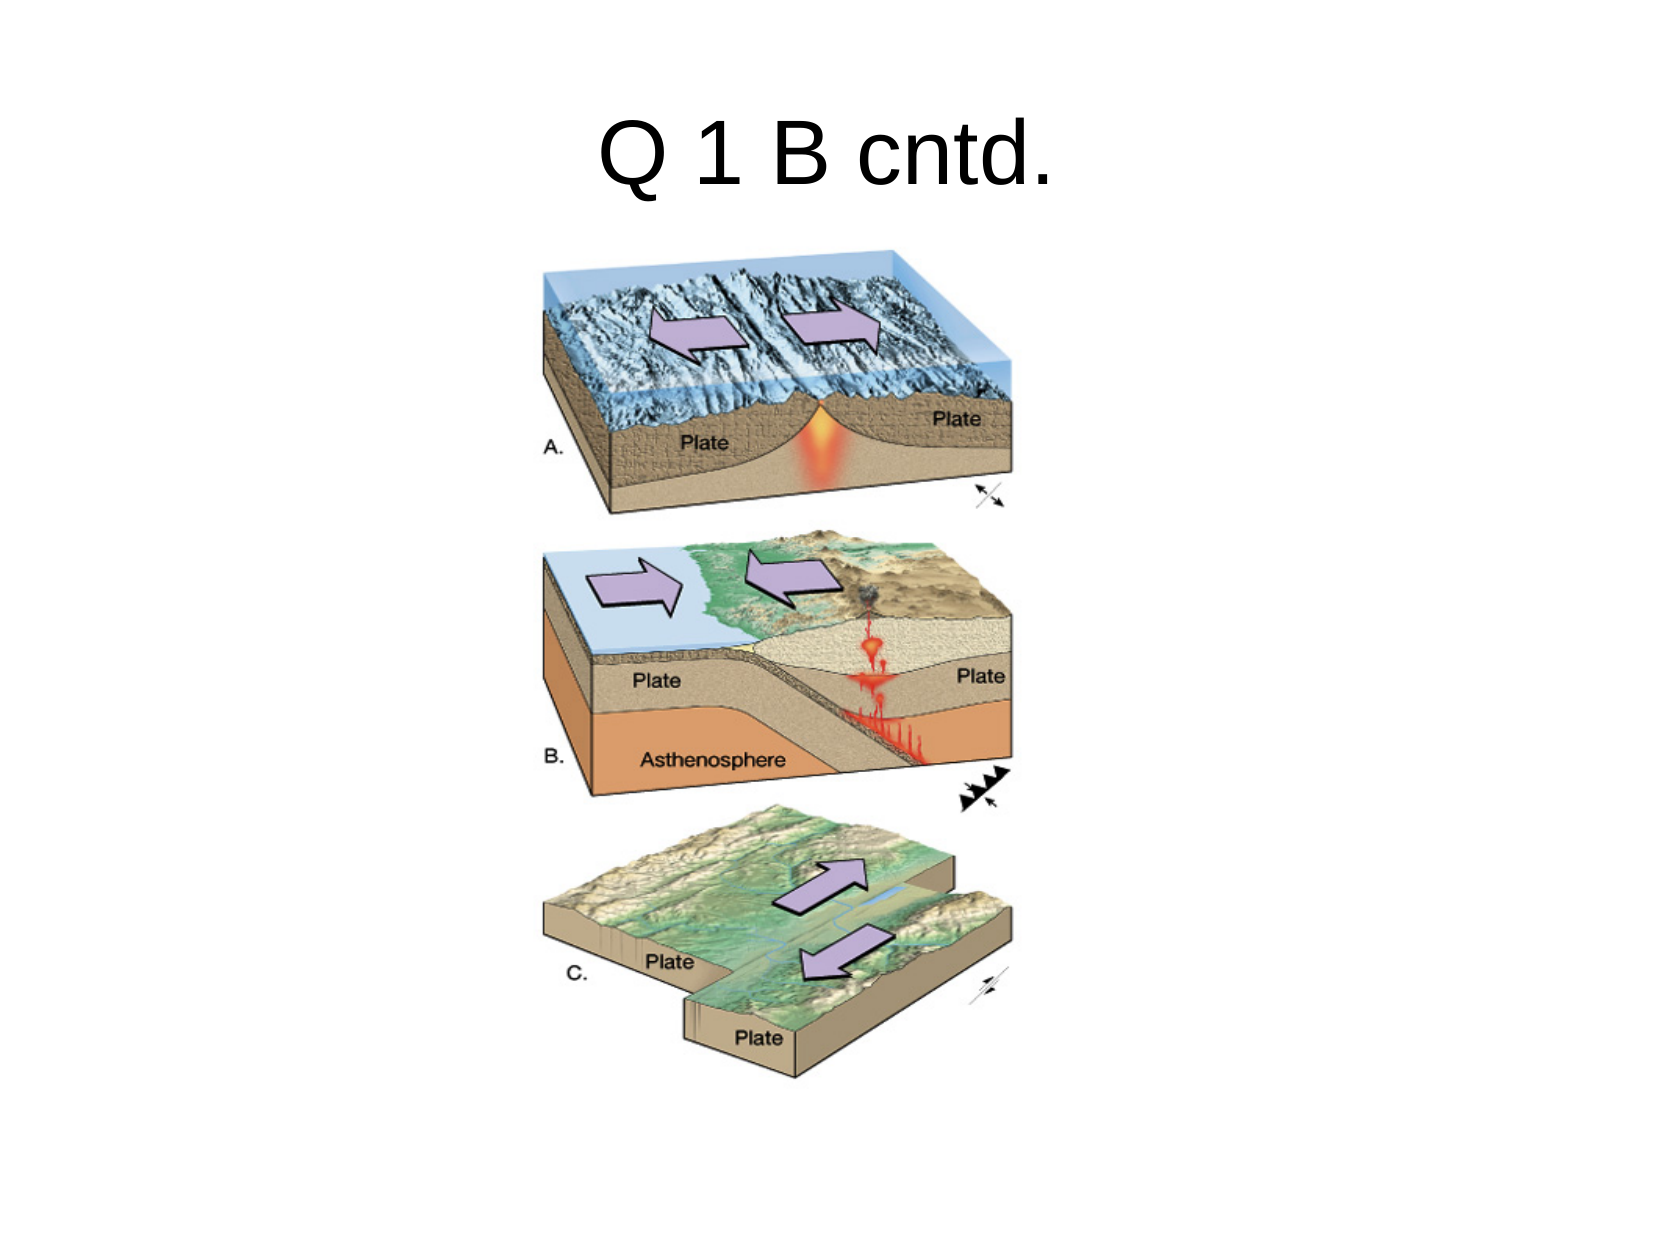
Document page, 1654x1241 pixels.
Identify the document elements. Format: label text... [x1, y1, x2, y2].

picture [196, 236, 1447, 1089]
title Q 1 B cntd. [82, 56, 1571, 250]
